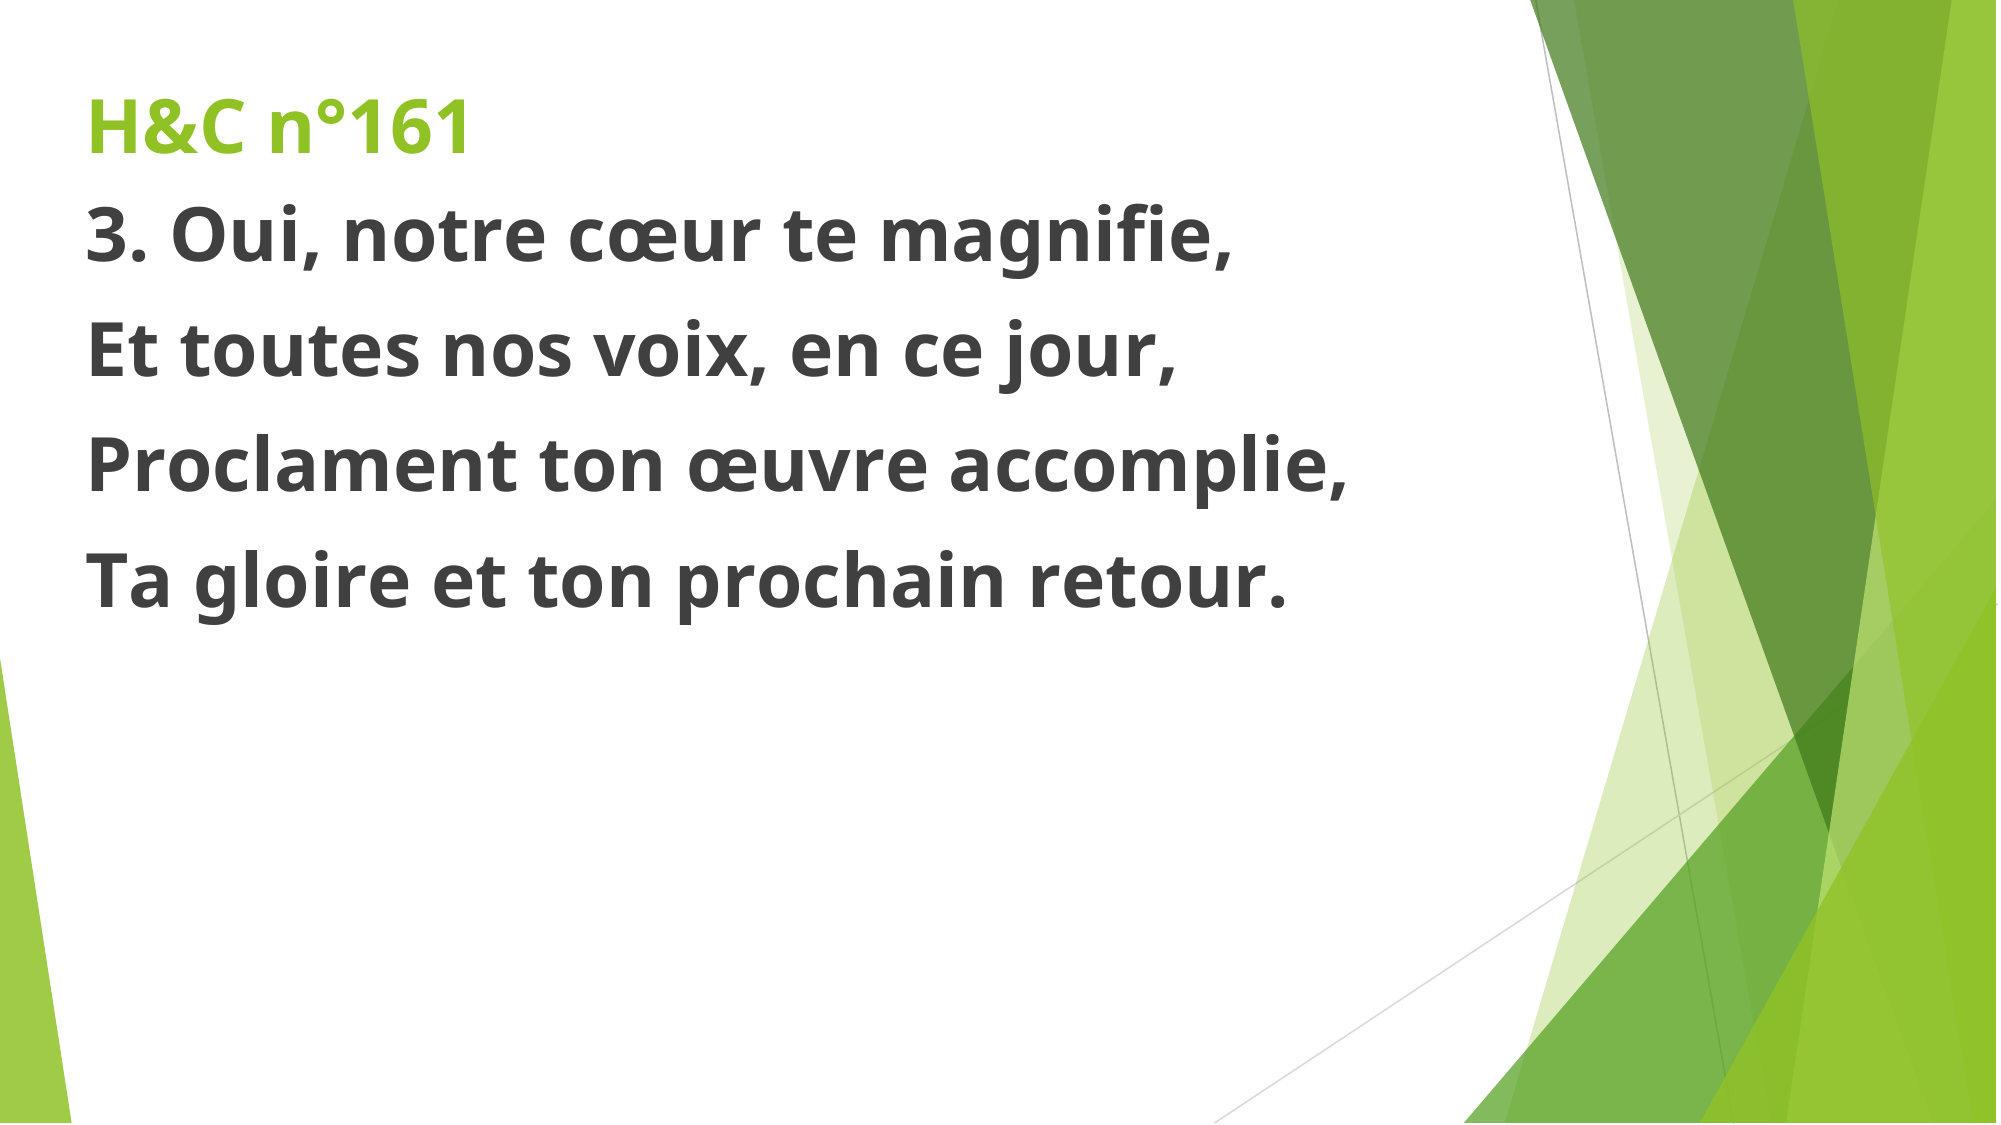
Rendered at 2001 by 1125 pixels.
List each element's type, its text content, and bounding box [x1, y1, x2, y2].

text_box H&C n°161 [70, 70, 567, 165]
text_box 3. Oui, notre cœur te magnifie, Et toutes nos voix, en ce jour, Proclament ton œuvre accomplie, Ta gloire et ton prochain retour. [70, 165, 1985, 1075]
